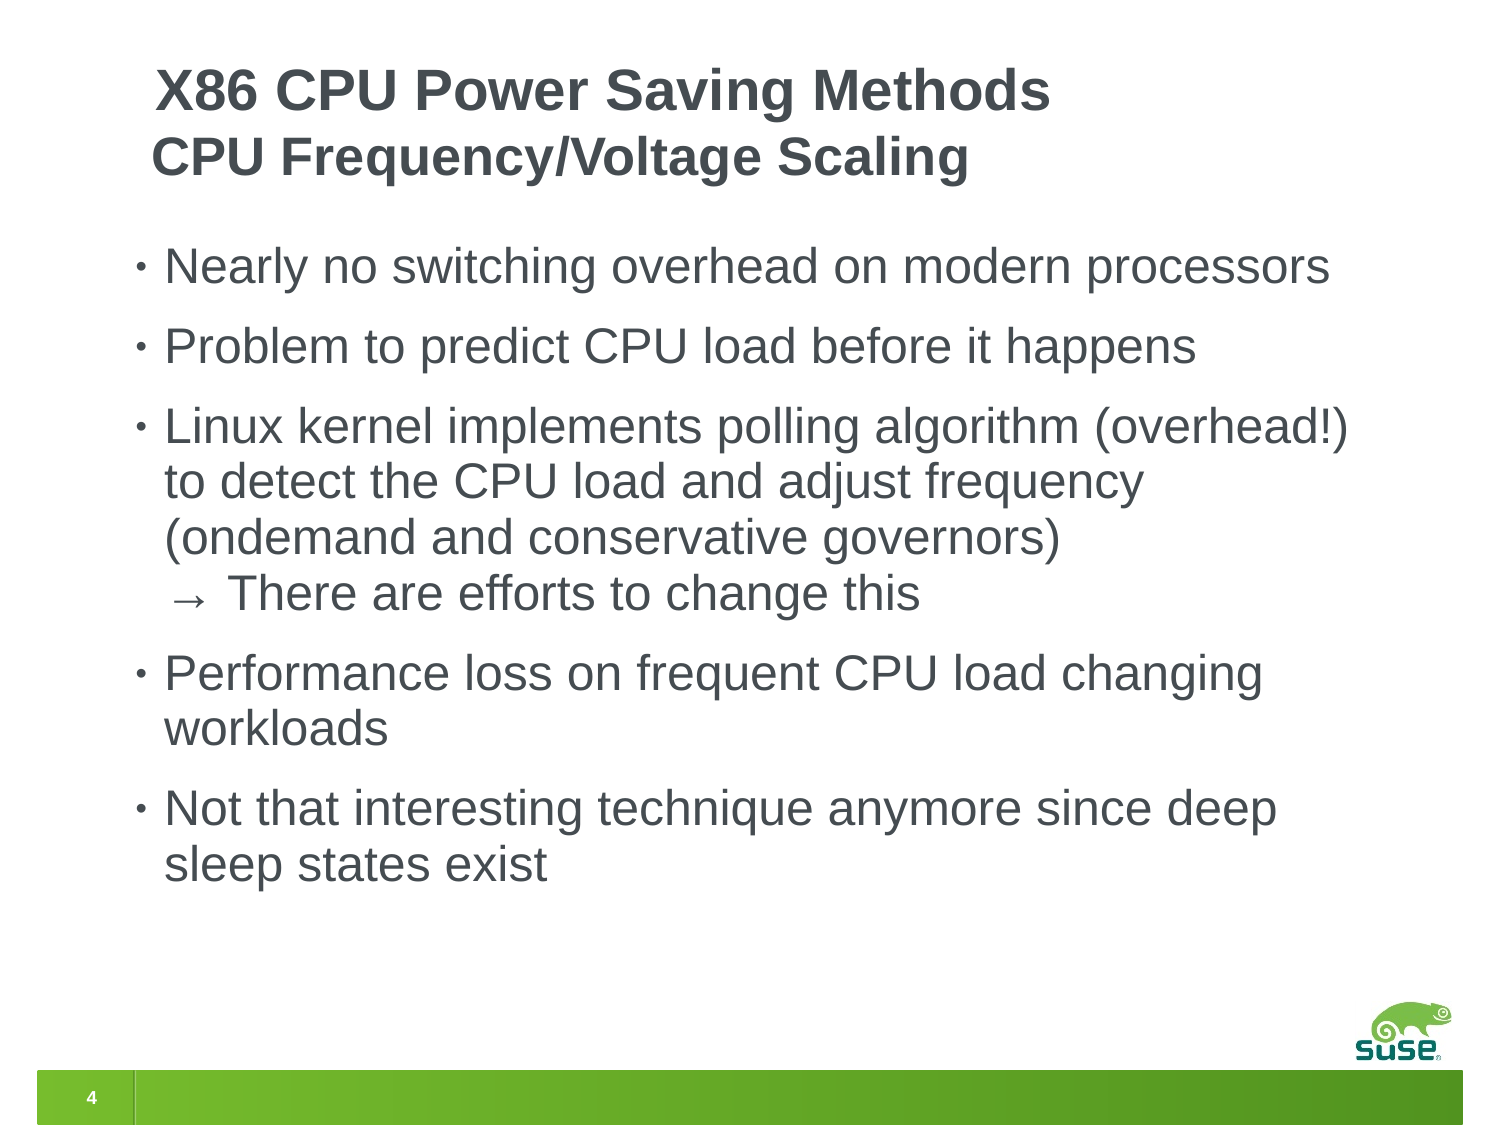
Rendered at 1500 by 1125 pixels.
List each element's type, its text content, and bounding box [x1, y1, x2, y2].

list Nearly no switching overhead on modern processors Problem to predict CPU load before it happens Linux kernel implements polling algorithm (overhead!) to detect the CPU load and adjust frequency (ondemand and conservative governors) → There are efforts to change this Performance loss on frequent CPU load changing workloads Not that interesting technique anymore since deep sleep states exist [135, 238, 1372, 982]
picture [1355, 1001, 1452, 1061]
title X86 CPU Power Saving Methods CPU Frequency/Voltage Scaling [135, 41, 1372, 204]
